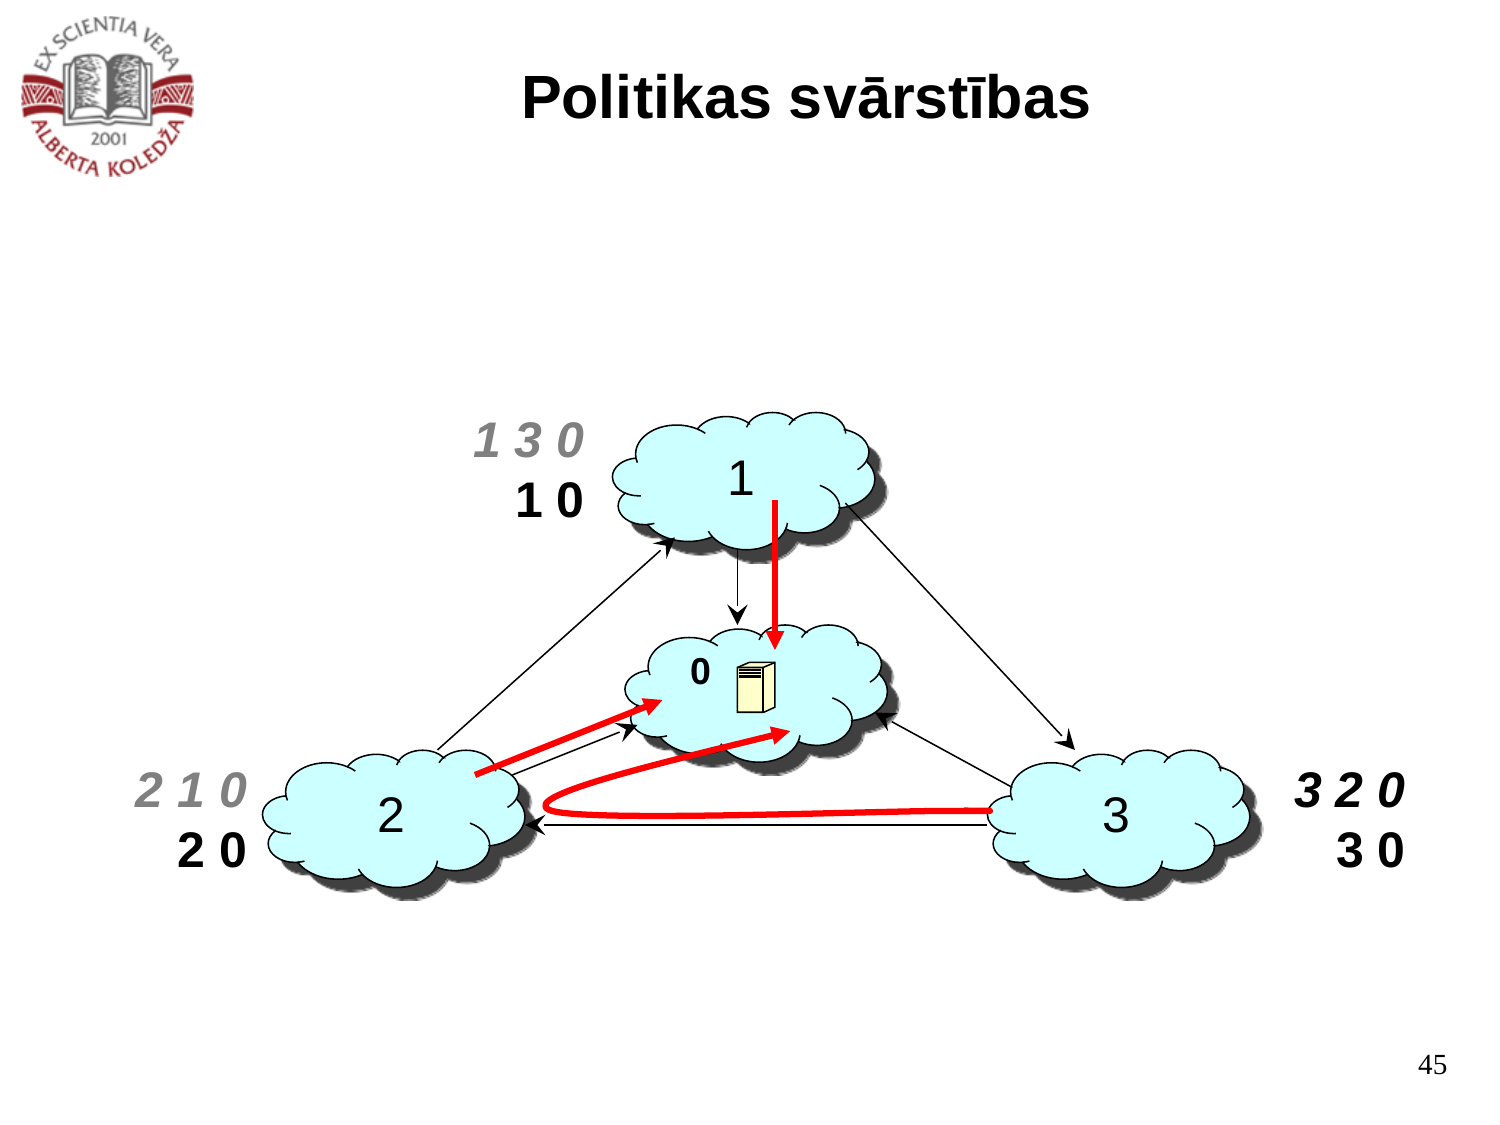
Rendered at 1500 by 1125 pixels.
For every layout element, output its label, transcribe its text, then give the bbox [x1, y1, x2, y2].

text_box [612, 412, 875, 550]
text_box <skaitlis> [1312, 1037, 1463, 1101]
text_box 3 2 0 3 0 [1279, 749, 1421, 886]
text_box [624, 624, 888, 763]
text_box 1 [712, 437, 771, 513]
picture [21, 16, 194, 177]
text_box 2 [362, 774, 421, 851]
text_box [262, 750, 525, 888]
text_box 2 1 0 2 0 [120, 749, 262, 886]
text_box [987, 750, 1250, 888]
text_box 0 [675, 639, 726, 701]
title Politikas svārstības [187, 44, 1425, 150]
text_box 1 3 0 1 0 [458, 399, 600, 536]
text_box 3 [1087, 774, 1146, 851]
